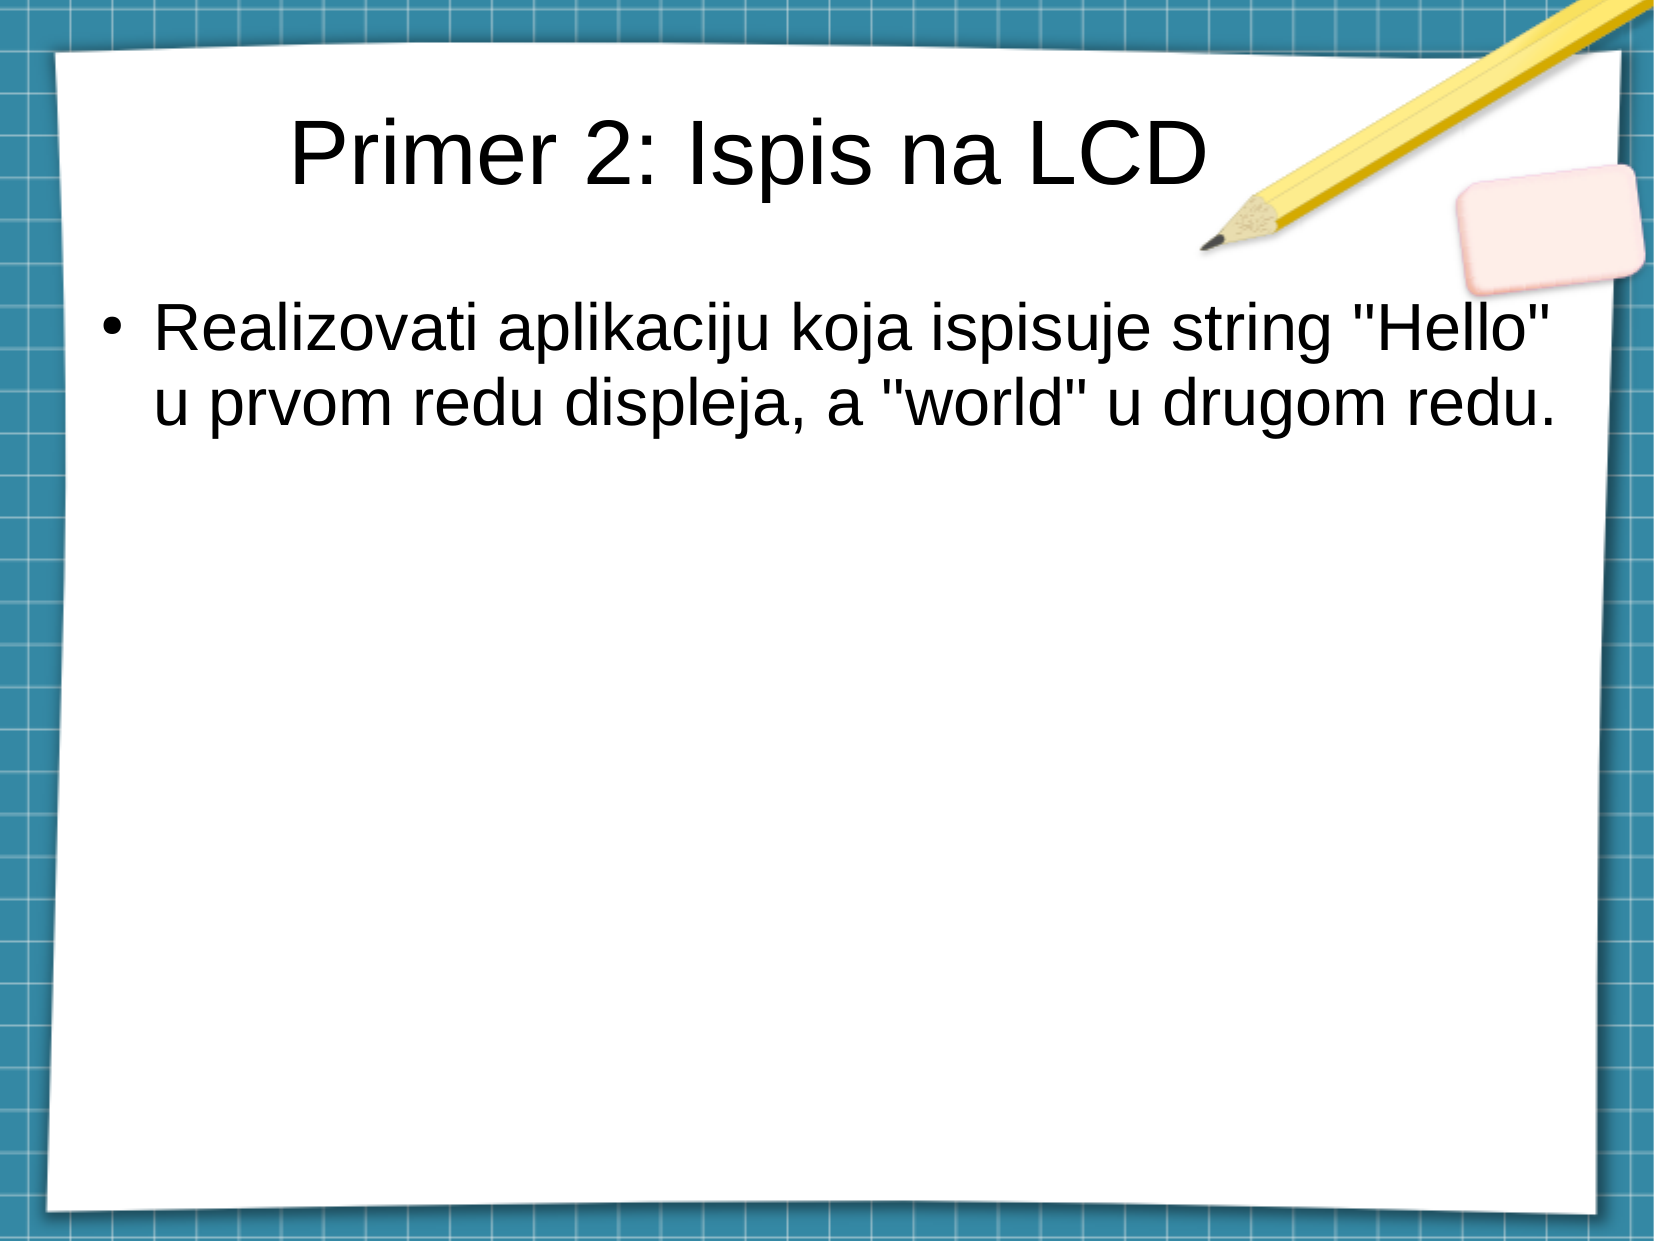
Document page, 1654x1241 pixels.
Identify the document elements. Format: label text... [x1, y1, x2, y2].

title Primer 2: Ispis na LCD [82, 49, 1571, 257]
picture [0, 0, 1654, 1241]
list Realizovati aplikaciju koja ispisuje string "Hello" u prvom redu displeja, a "world" u drugom redu. [82, 290, 1571, 1010]
